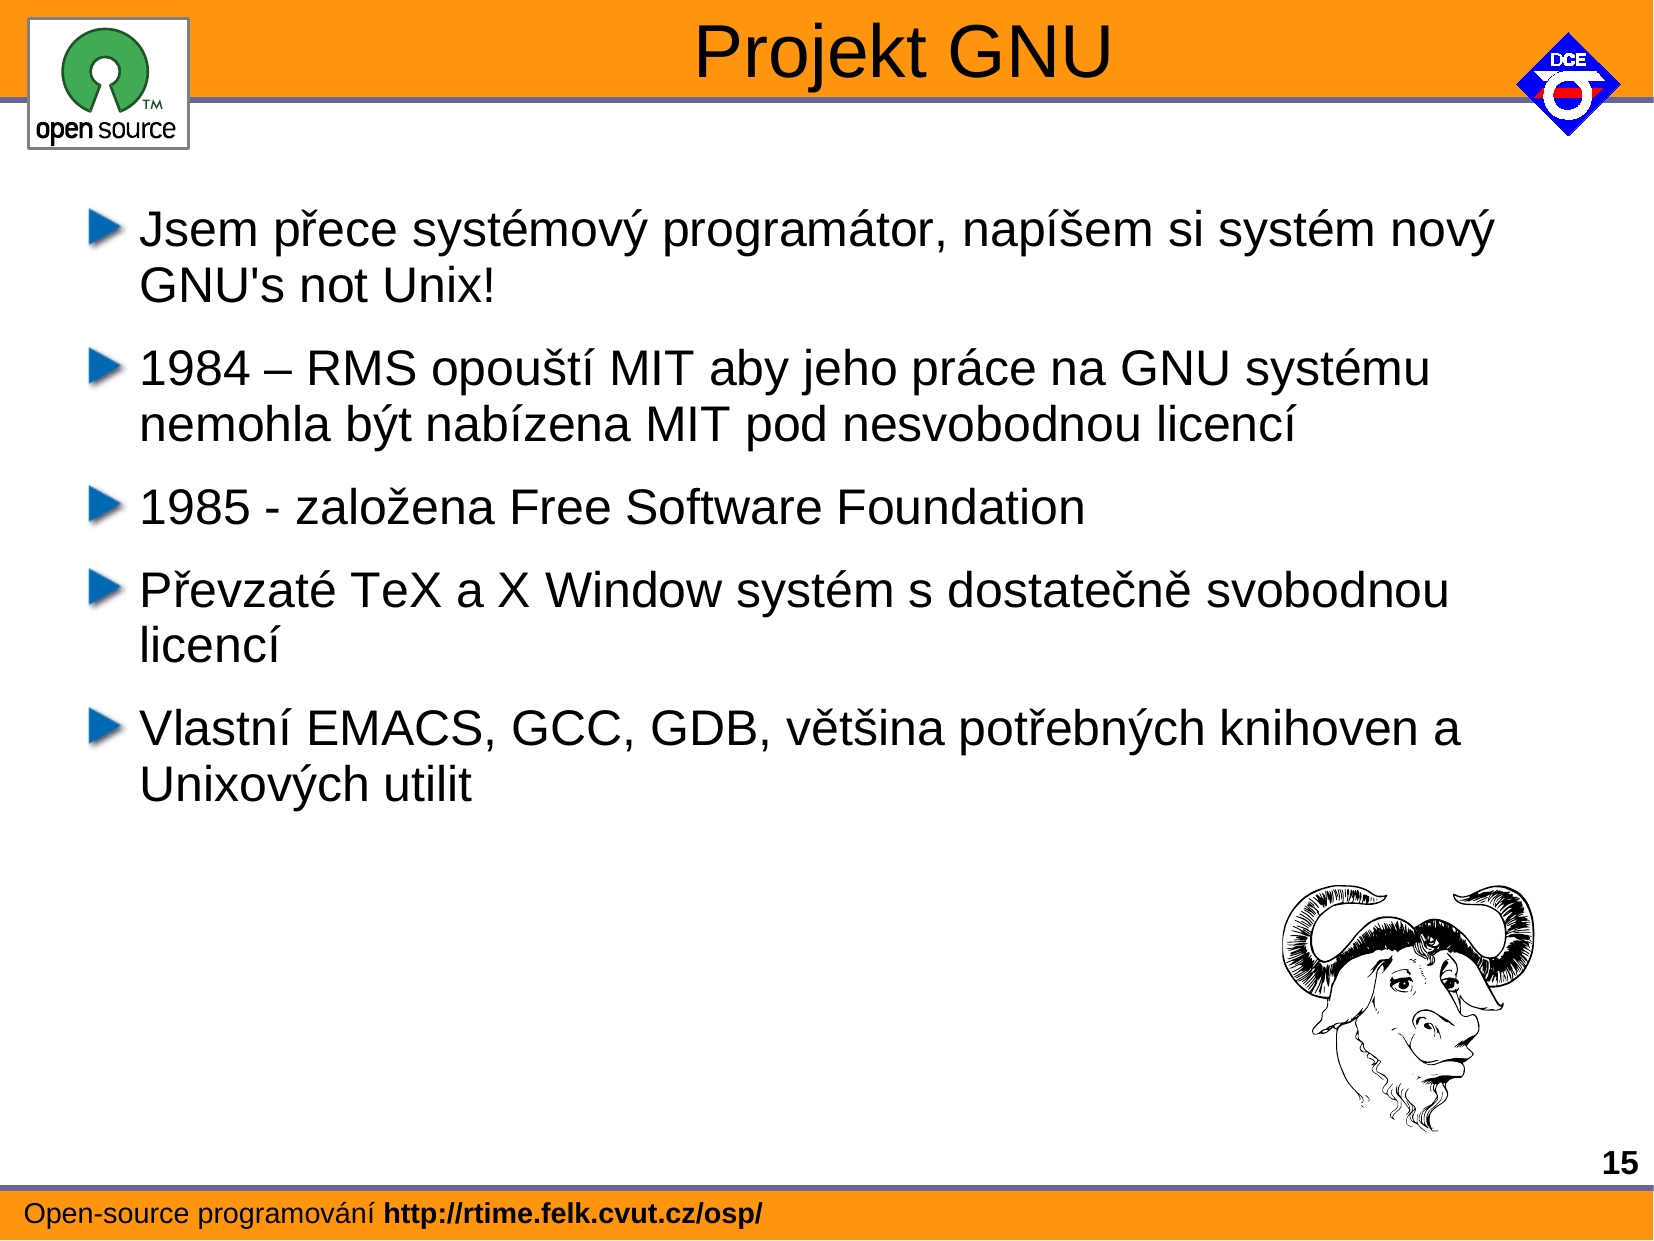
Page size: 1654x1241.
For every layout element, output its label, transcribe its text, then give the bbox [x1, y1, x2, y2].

list Jsem přece systémový programátor, napíšem si systém nový GNU's not Unix! 1984 – RMS opouští MIT aby jeho práce na GNU systému nemohla být nabízena MIT pod nesvobodnou licencí 1985 - založena Free Software Foundation Převzaté TeX a X Window systém s dostatečně svobodnou licencí Vlastní EMACS, GCC, GDB, většina potřebných knihoven a Unixových utilit [68, 201, 1592, 1118]
title Projekt GNU [178, 4, 1631, 98]
picture [1282, 883, 1535, 1141]
